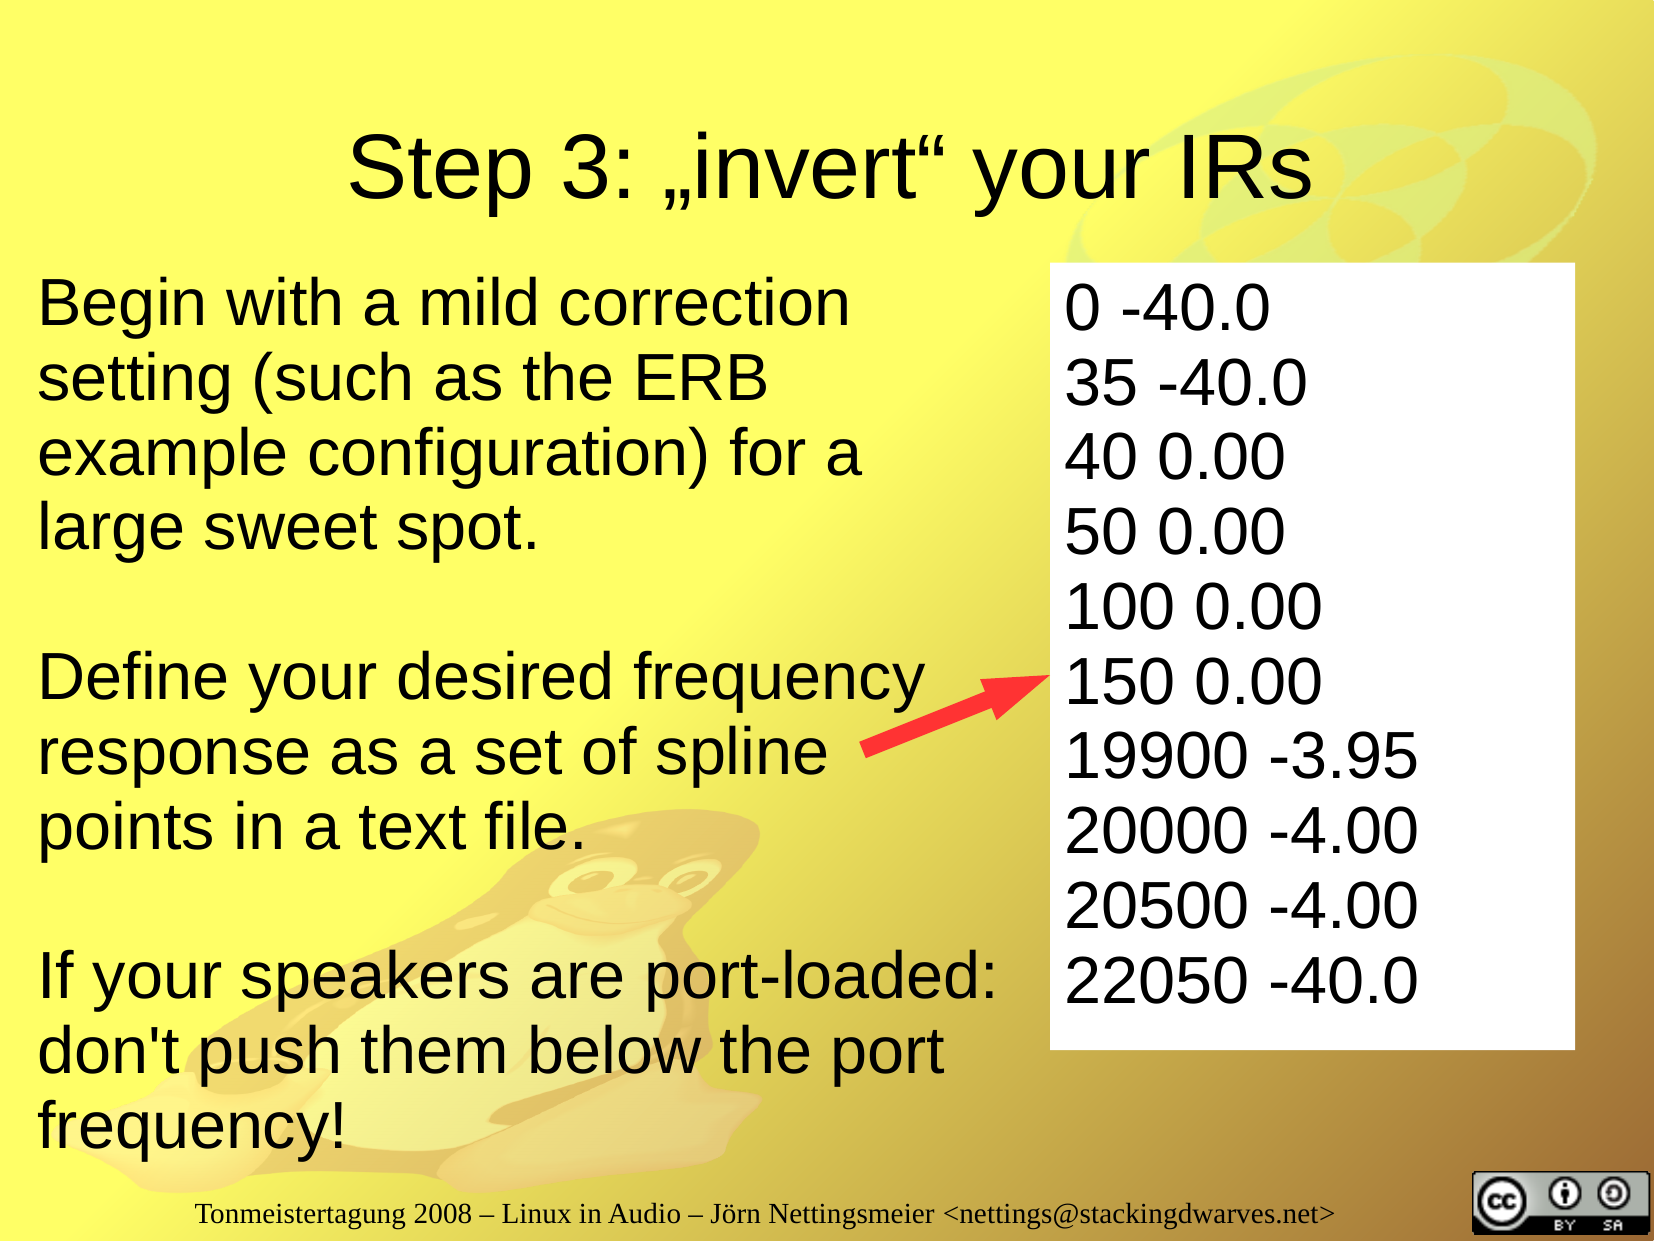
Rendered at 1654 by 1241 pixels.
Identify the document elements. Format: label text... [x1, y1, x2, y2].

subtitle Begin with a mild correction setting (such as the ERB example configuration) for a large sweet spot. Define your desired frequency response as a set of spline points in a text file. If your speakers are port-loaded: don't push them below the port frequency! [37, 265, 1013, 1163]
title Step 3: „invert“ your IRs [86, 70, 1576, 263]
text_box 0 -40.0 35 -40.0 40 0.00 50 0.00 100 0.00 150 0.00 19900 -3.95 20000 -4.00 20500 -4.00 22050 -40.0 [1050, 262, 1576, 1051]
picture [1472, 1171, 1651, 1235]
